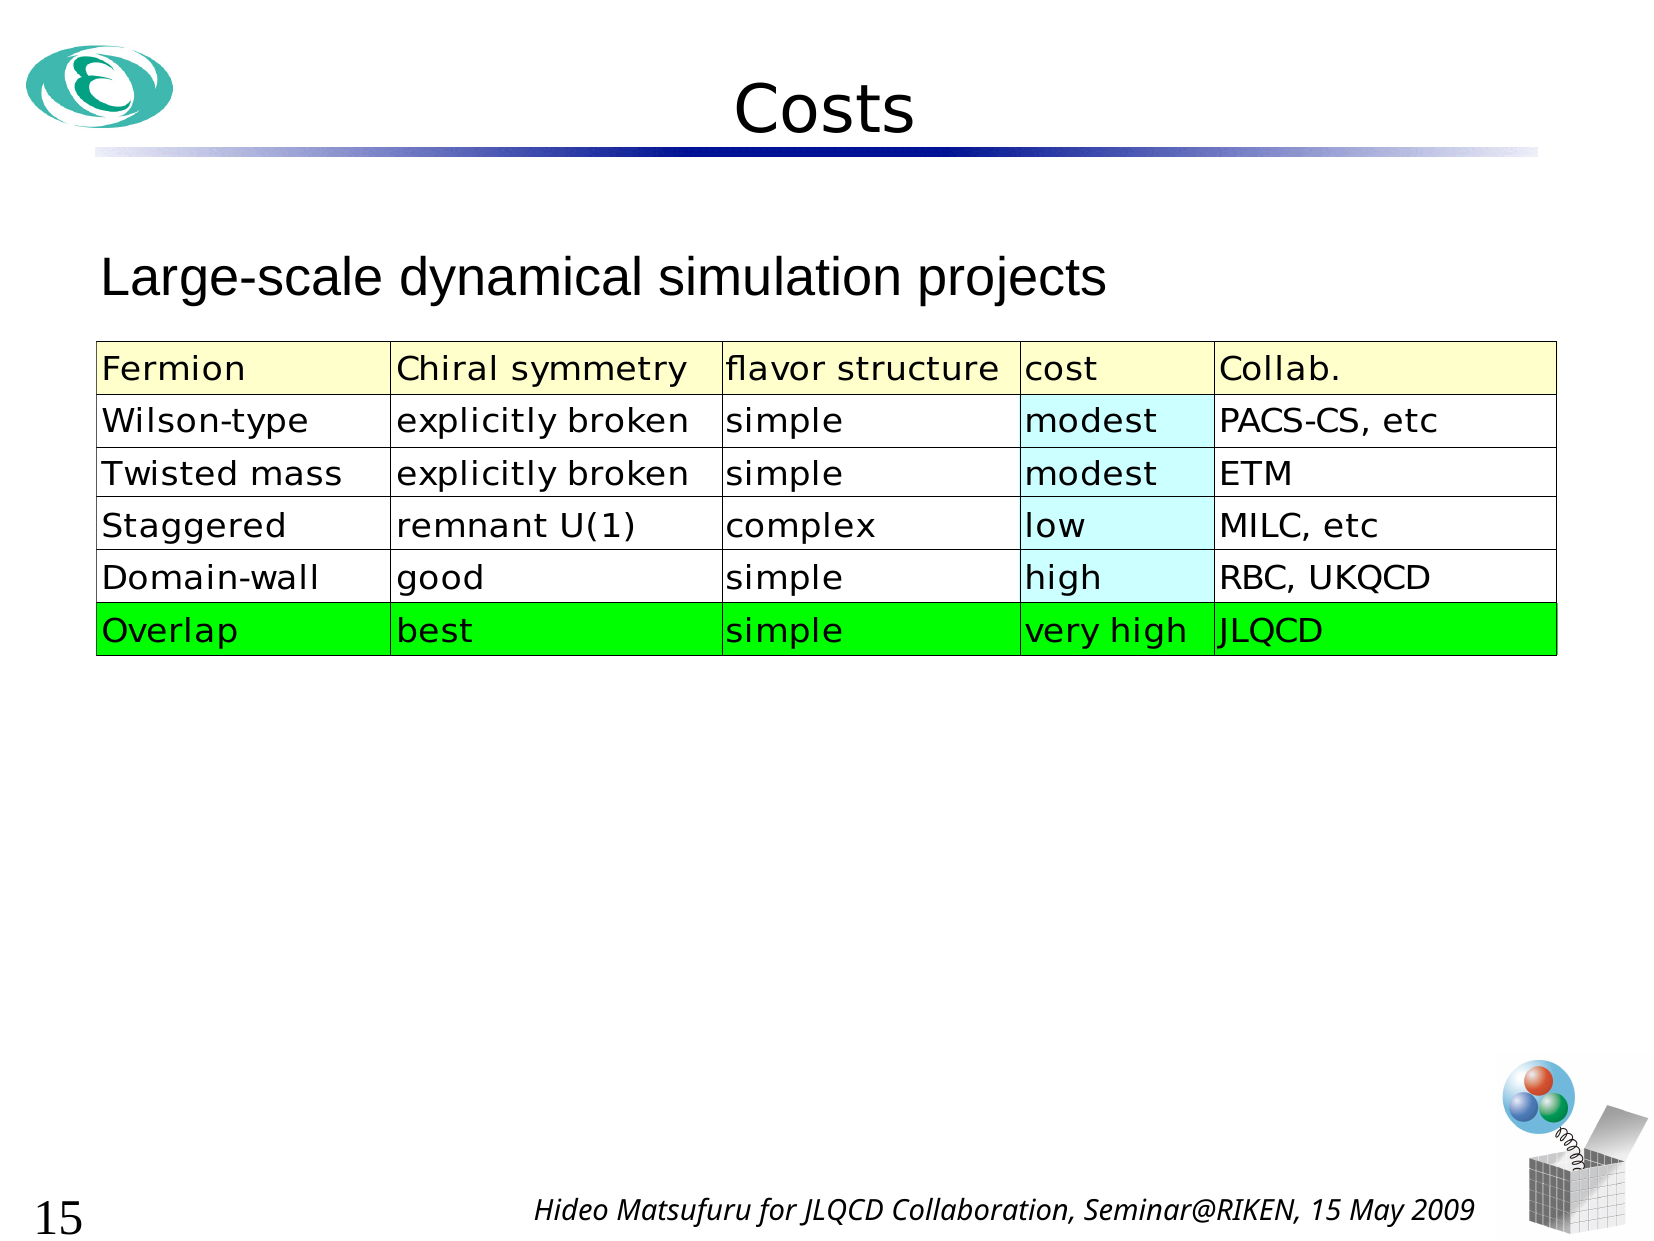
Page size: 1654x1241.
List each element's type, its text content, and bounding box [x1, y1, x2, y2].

picture [1450, 147, 1538, 157]
picture [1497, 1053, 1654, 1241]
picture [20, 37, 179, 136]
picture [95, 147, 201, 157]
title Costs [201, 56, 1450, 163]
text_box Large-scale dynamical simulation projects [100, 246, 1110, 315]
chart [96, 341, 1563, 805]
